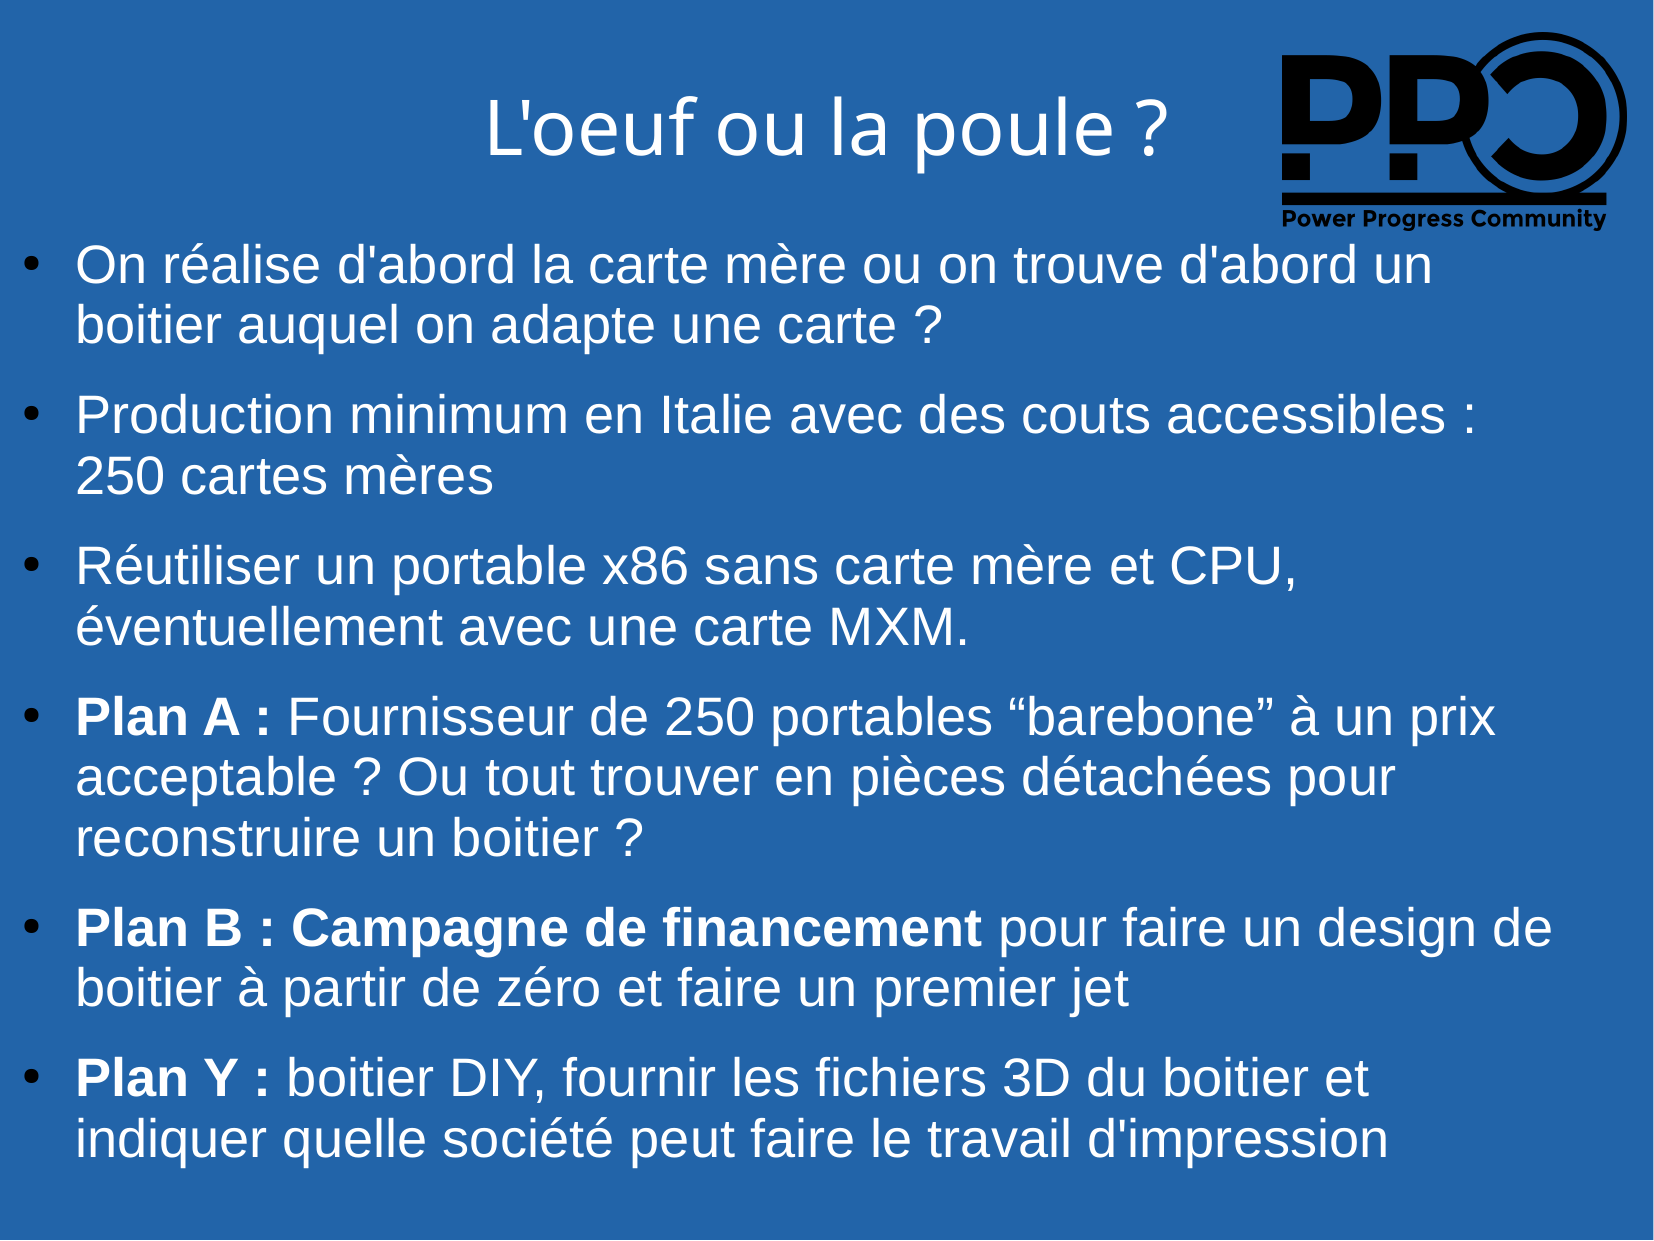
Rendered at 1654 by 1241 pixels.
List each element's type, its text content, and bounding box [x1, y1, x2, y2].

list On réalise d'abord la carte mère ou on trouve d'abord un boitier auquel on adapte une carte ? Production minimum en Italie avec des couts accessibles : 250 cartes mères Réutiliser un portable x86 sans carte mère et CPU, éventuellement avec une carte MXM. Plan A : Fournisseur de 250 portables “barebone” à un prix acceptable ? Ou tout trouver en pièces détachées pour reconstruire un boitier ? Plan B : Campagne de financement pour faire un design de boitier à partir de zéro et faire un premier jet Plan Y : boitier DIY, fournir les fichiers 3D du boitier et indiquer quelle société peut faire le travail d'impression [4, 234, 1571, 1019]
picture [1282, 32, 1627, 232]
title L'oeuf ou la poule ? [389, 36, 1264, 216]
